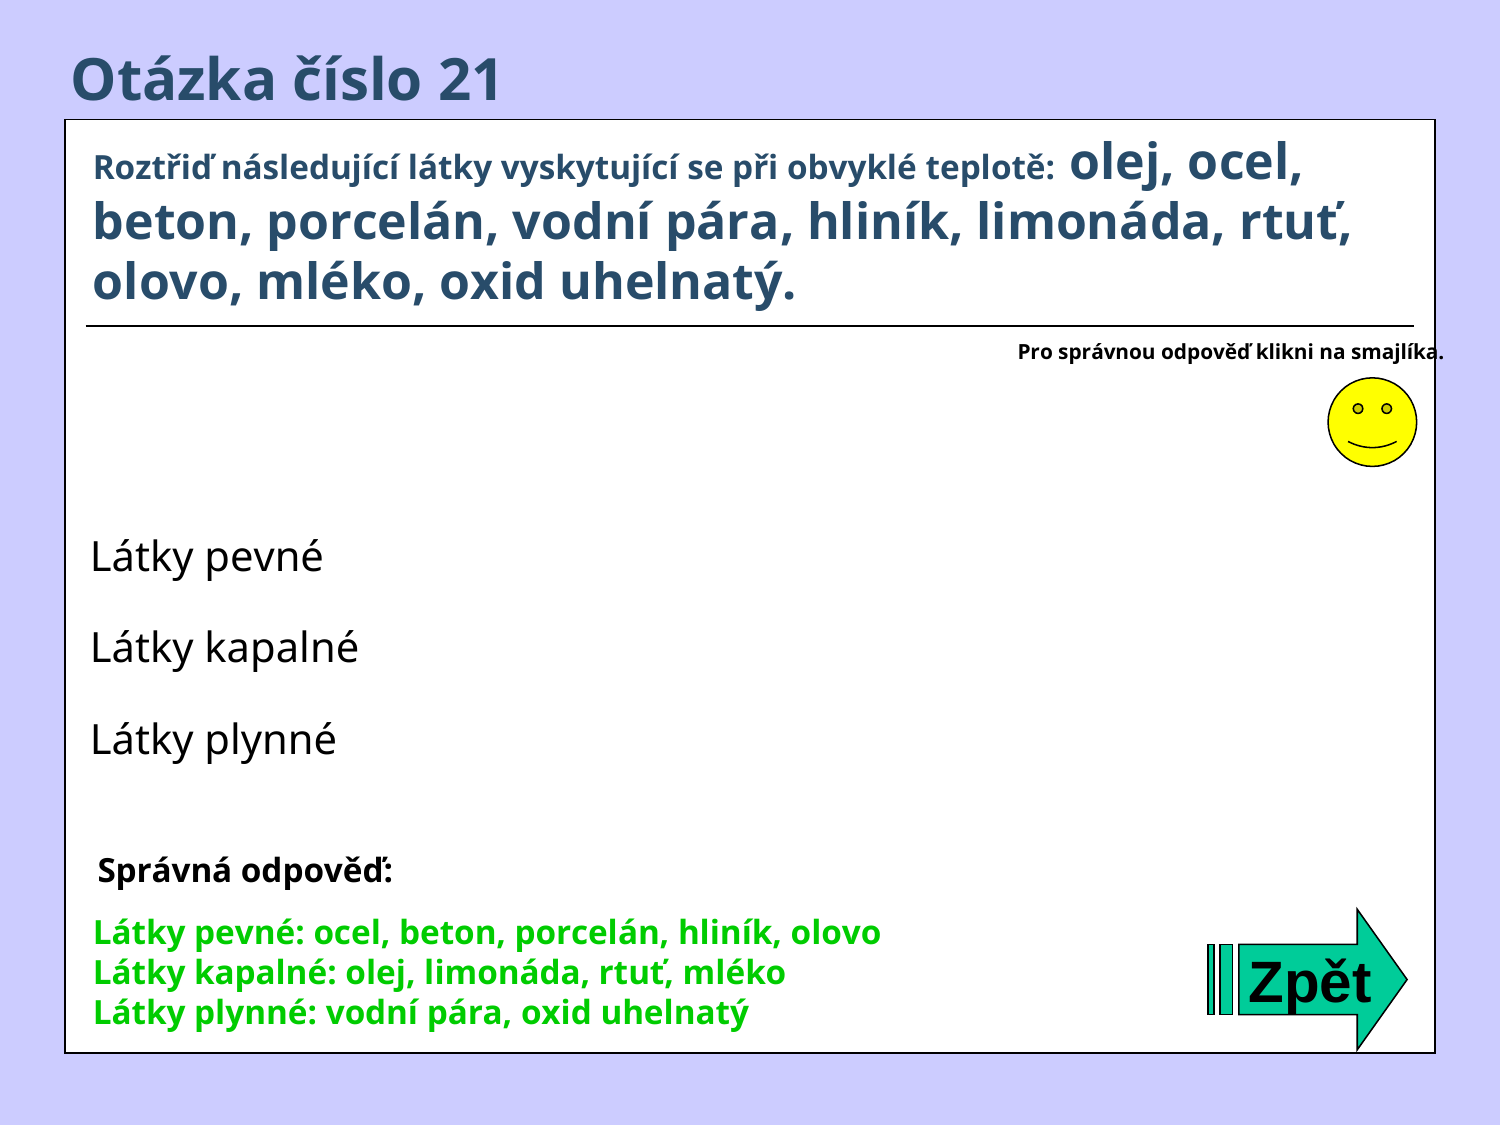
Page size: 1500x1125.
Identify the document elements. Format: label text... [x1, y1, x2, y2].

table_cell [470, 595, 1400, 686]
text_box Zpět [1220, 944, 1233, 1015]
text_box Pro správnou odpověď klikni na smajlíka. [1002, 303, 1464, 399]
text_box Otázka číslo 21 [55, 38, 1391, 133]
text_box Zpět [1208, 944, 1214, 1015]
text_box Látky pevné: ocel, beton, porcelán, hliník, olovo Látky kapalné: olej, limonáda, rtuť, mléko Látky plynné: vodní pára, oxid uhelnatý [78, 924, 1142, 1019]
table_cell Látky plynné [75, 686, 470, 777]
text_box Roztřiď následující látky vyskytující se při obvyklé teplotě: olej, ocel, beton, porcelán, vodní pára, hliník, limonáda, rtuť, olovo, mléko, oxid uhelnatý. [78, 172, 1413, 268]
table_header Látky pevné [75, 503, 470, 595]
text_box Zpět [1238, 909, 1408, 1050]
table_header [470, 503, 1400, 595]
table_cell Látky kapalné [75, 595, 470, 686]
text_box Správná odpověď: [82, 822, 492, 917]
text_box [64, 119, 1436, 1053]
table_cell [470, 686, 1400, 777]
